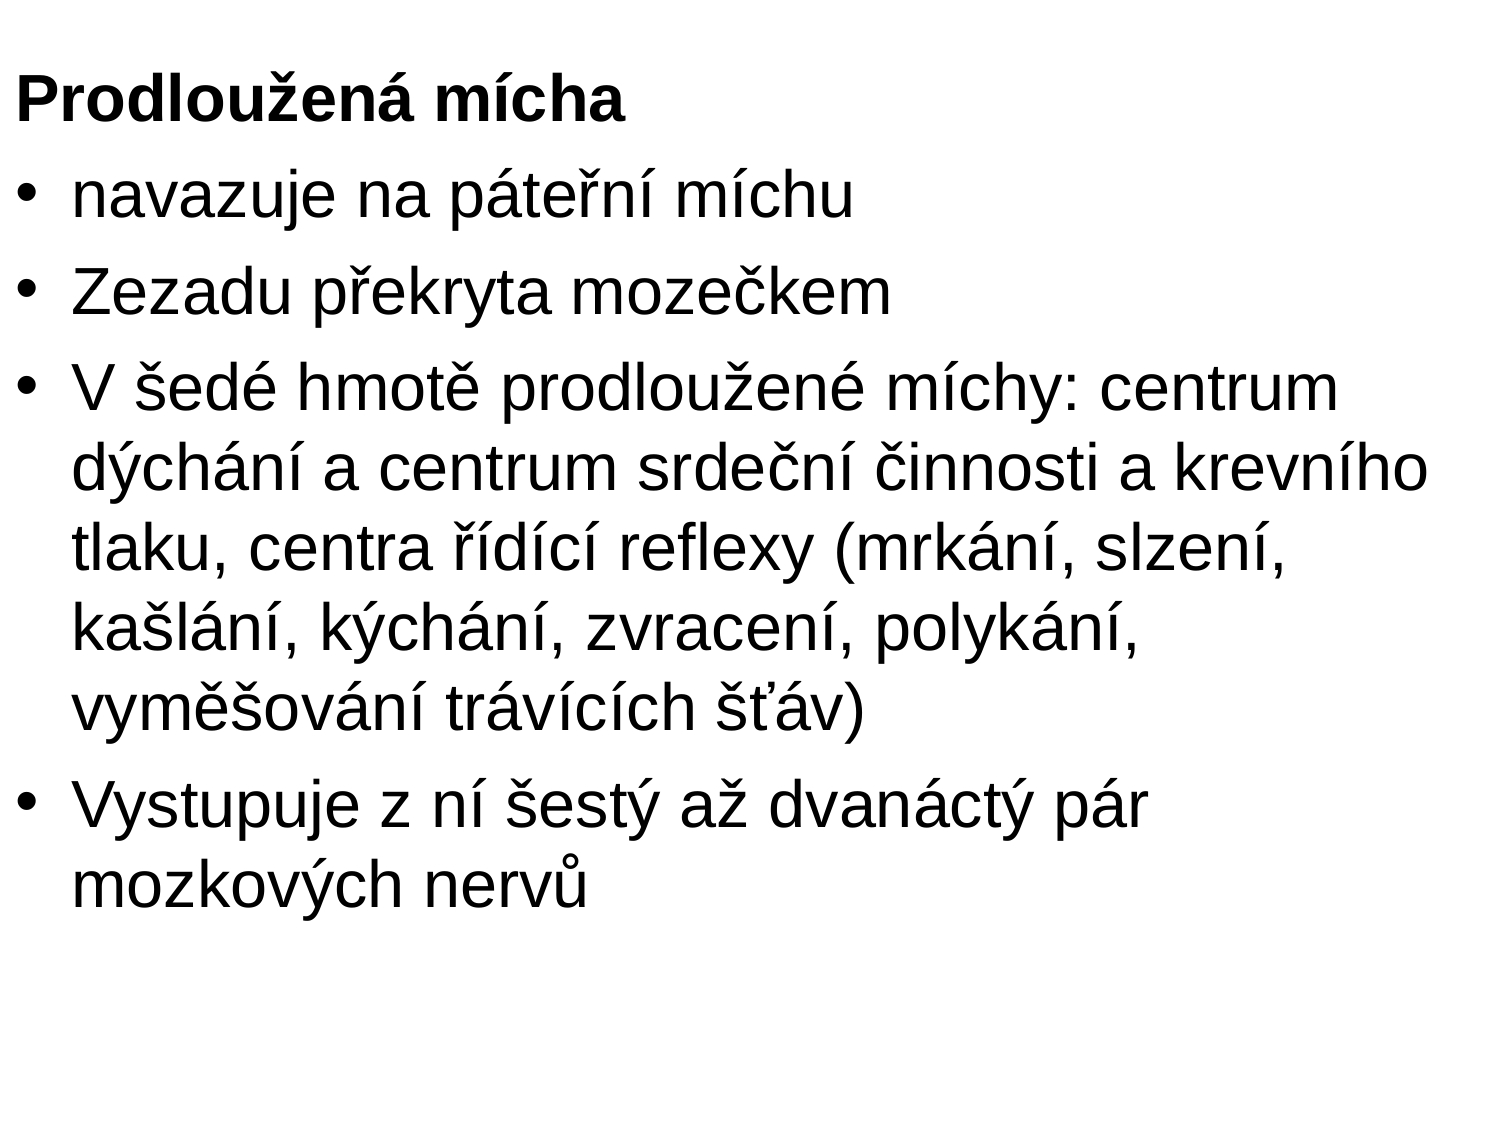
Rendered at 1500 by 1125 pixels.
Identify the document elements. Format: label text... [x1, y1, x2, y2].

list Prodloužená mícha navazuje na páteřní míchu Zezadu překryta mozečkem V šedé hmotě prodloužené míchy: centrum dýchání a centrum srdeční činnosti a krevního tlaku, centra řídící reflexy (mrkání, slzení, kašlání, kýchání, zvracení, polykání, vyměšování trávících šťáv) Vystupuje z ní šestý až dvanáctý pár mozkových nervů [0, 46, 1500, 1025]
